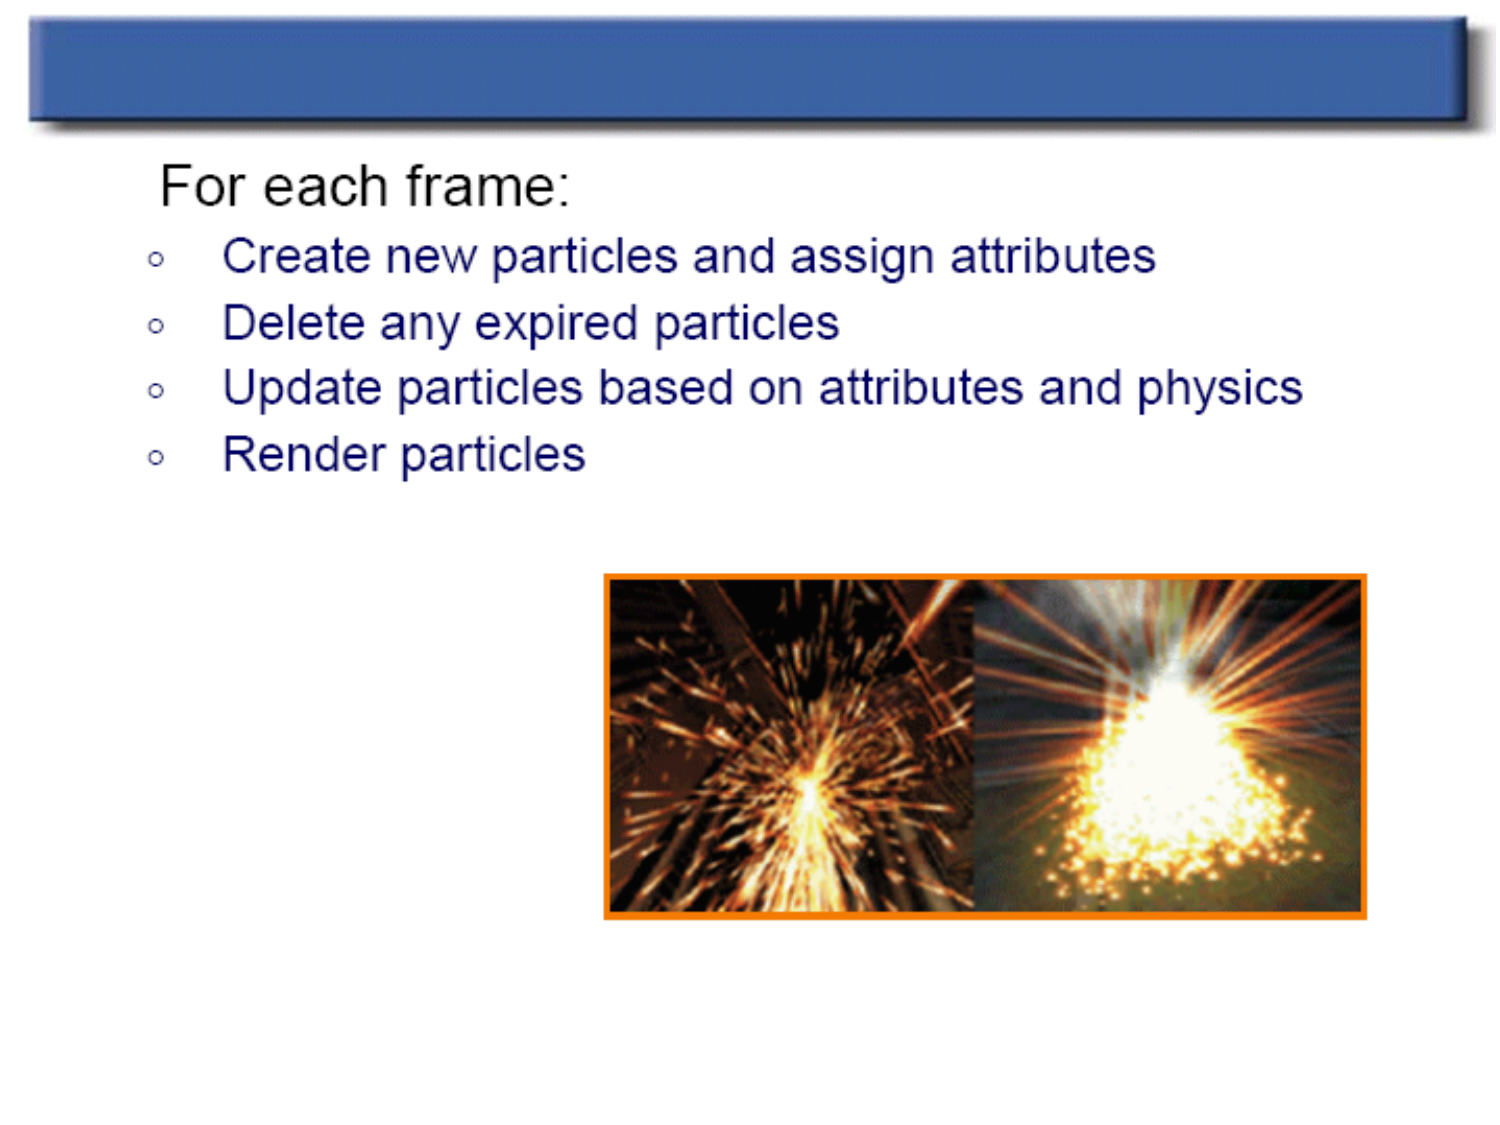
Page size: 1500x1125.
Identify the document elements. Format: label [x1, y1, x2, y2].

picture [112, 148, 1424, 1000]
picture [27, 13, 1496, 141]
